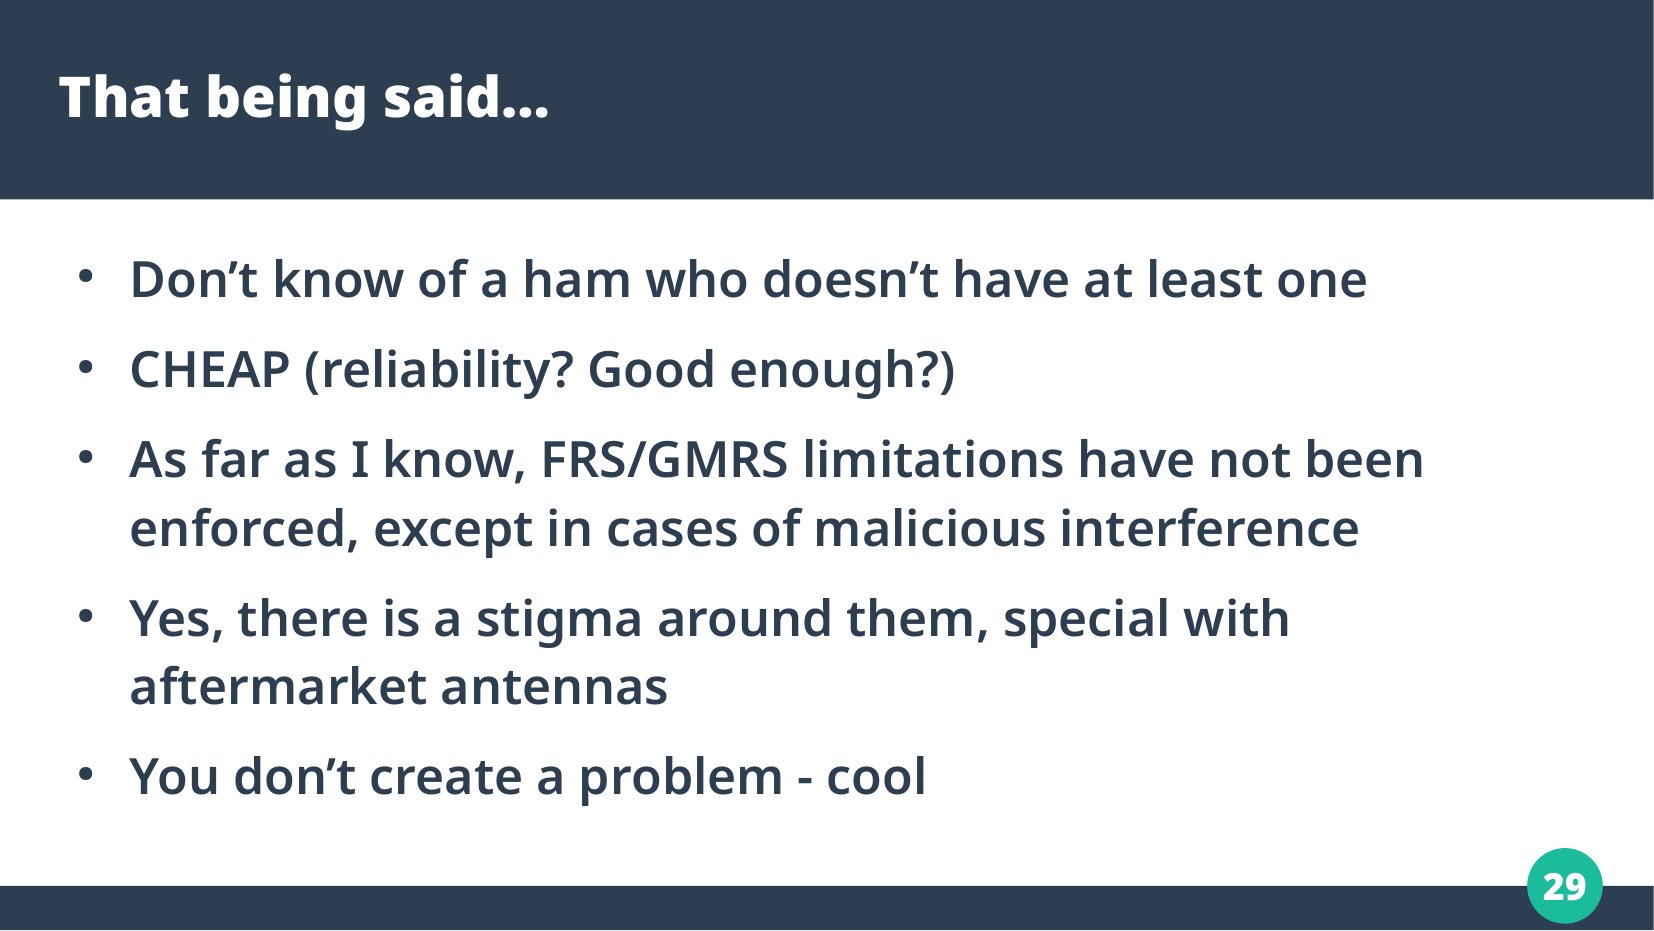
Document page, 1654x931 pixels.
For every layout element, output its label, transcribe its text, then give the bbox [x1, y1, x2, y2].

list Don’t know of a ham who doesn’t have at least one CHEAP (reliability? Good enough?) As far as I know, FRS/GMRS limitations have not been enforced, except in cases of malicious interference Yes, there is a stigma around them, special with aftermarket antennas You don’t create a problem - cool [59, 243, 1595, 864]
title That being said… [59, 37, 1595, 155]
